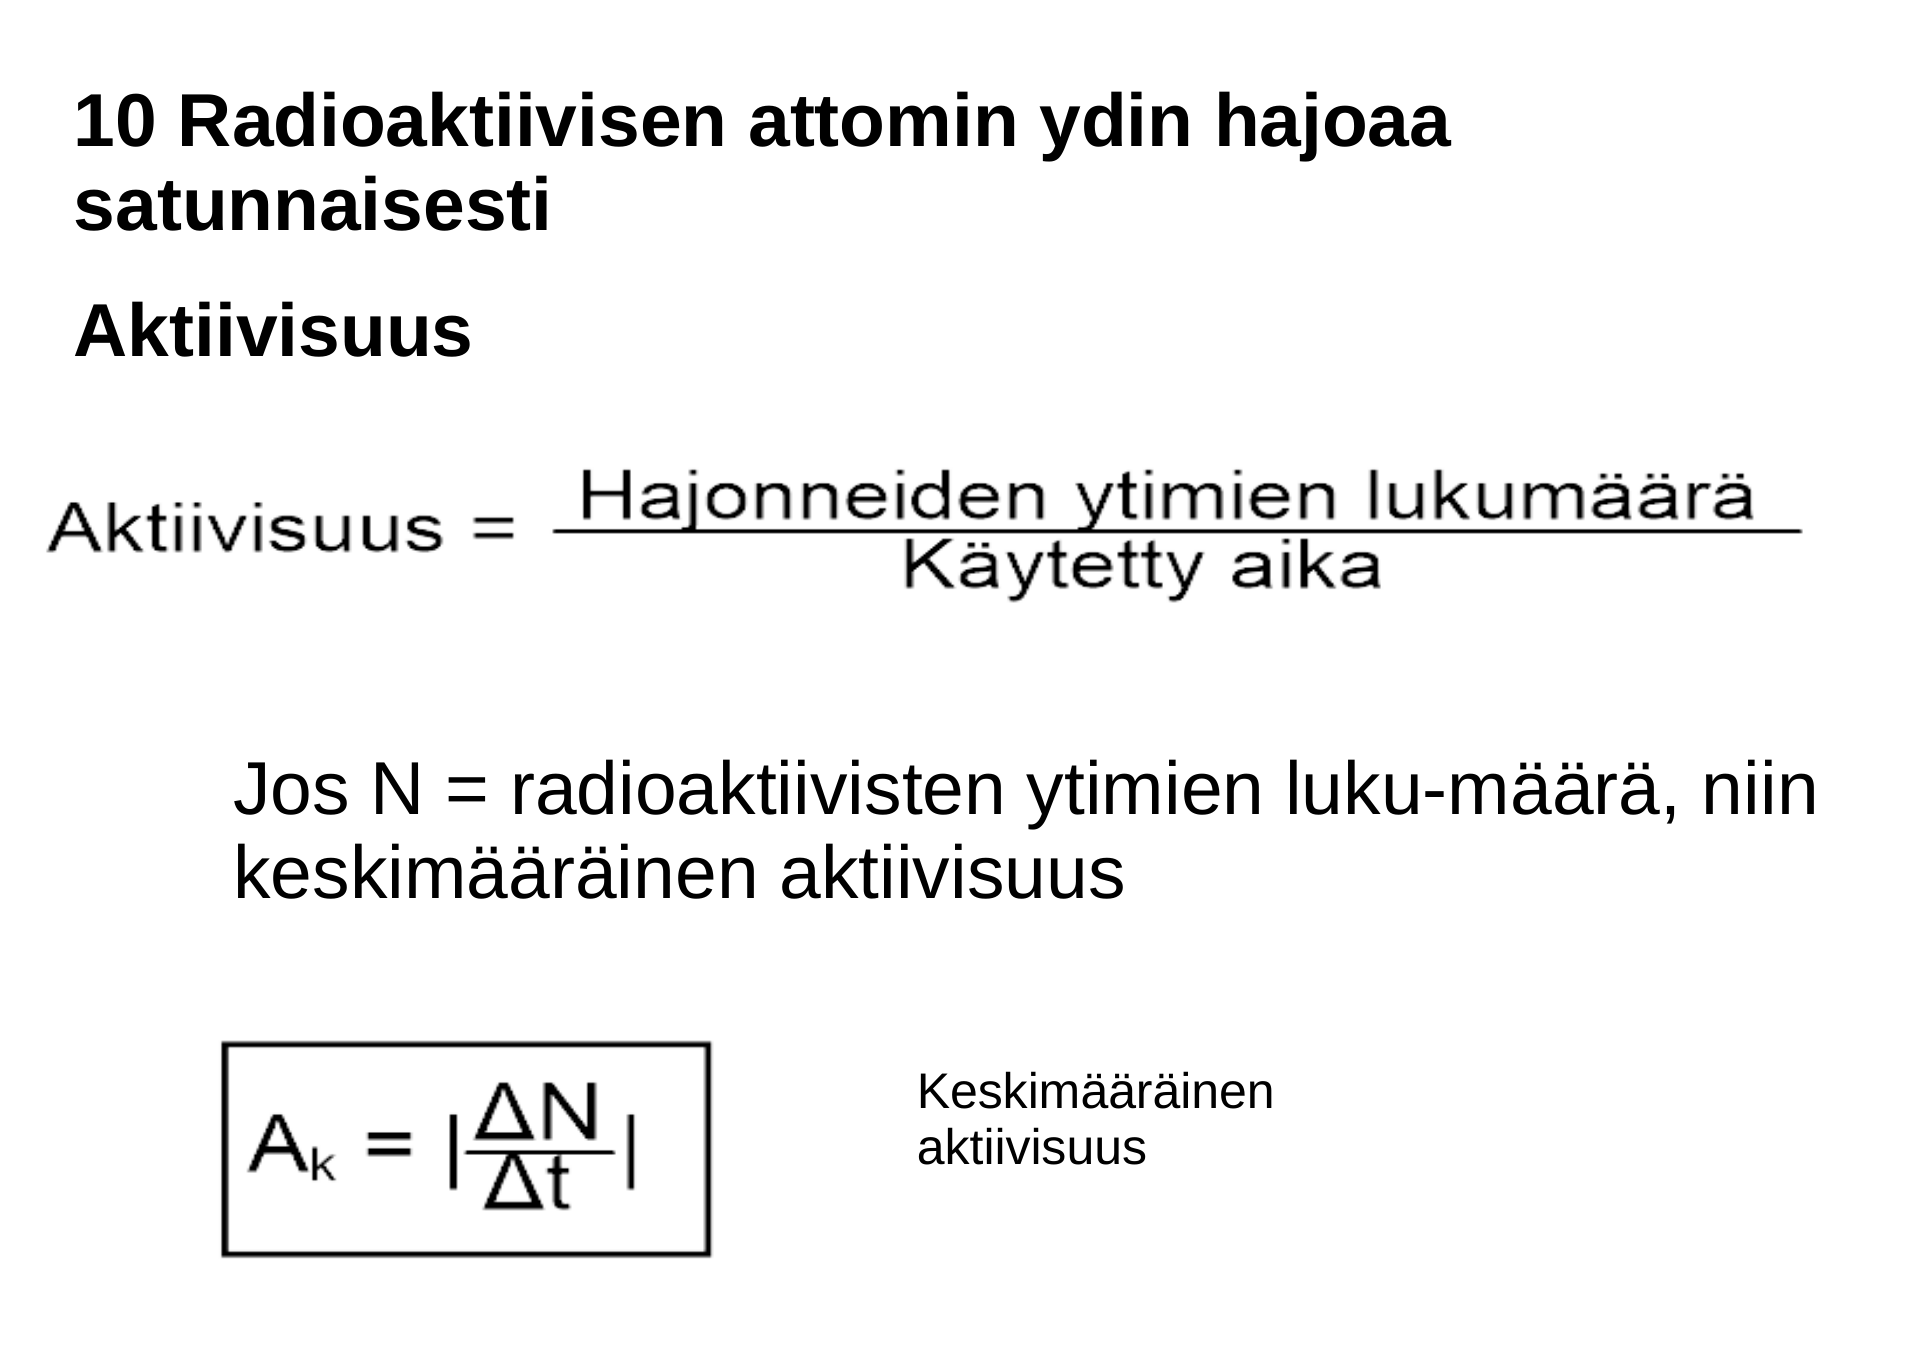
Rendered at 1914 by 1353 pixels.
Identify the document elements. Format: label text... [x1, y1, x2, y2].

picture [198, 1011, 738, 1276]
text_box Jos N = radioaktiivisten ytimien luku-määrä, niin keskimääräinen aktiivisuus [218, 739, 1846, 941]
picture [0, 410, 1890, 632]
text_box 10 Radioaktiivisen attomin ydin hajoaa satunnaisesti Aktiivisuus [59, 70, 1508, 380]
text_box Keskimääräinen aktiivisuus [902, 1056, 1561, 1255]
